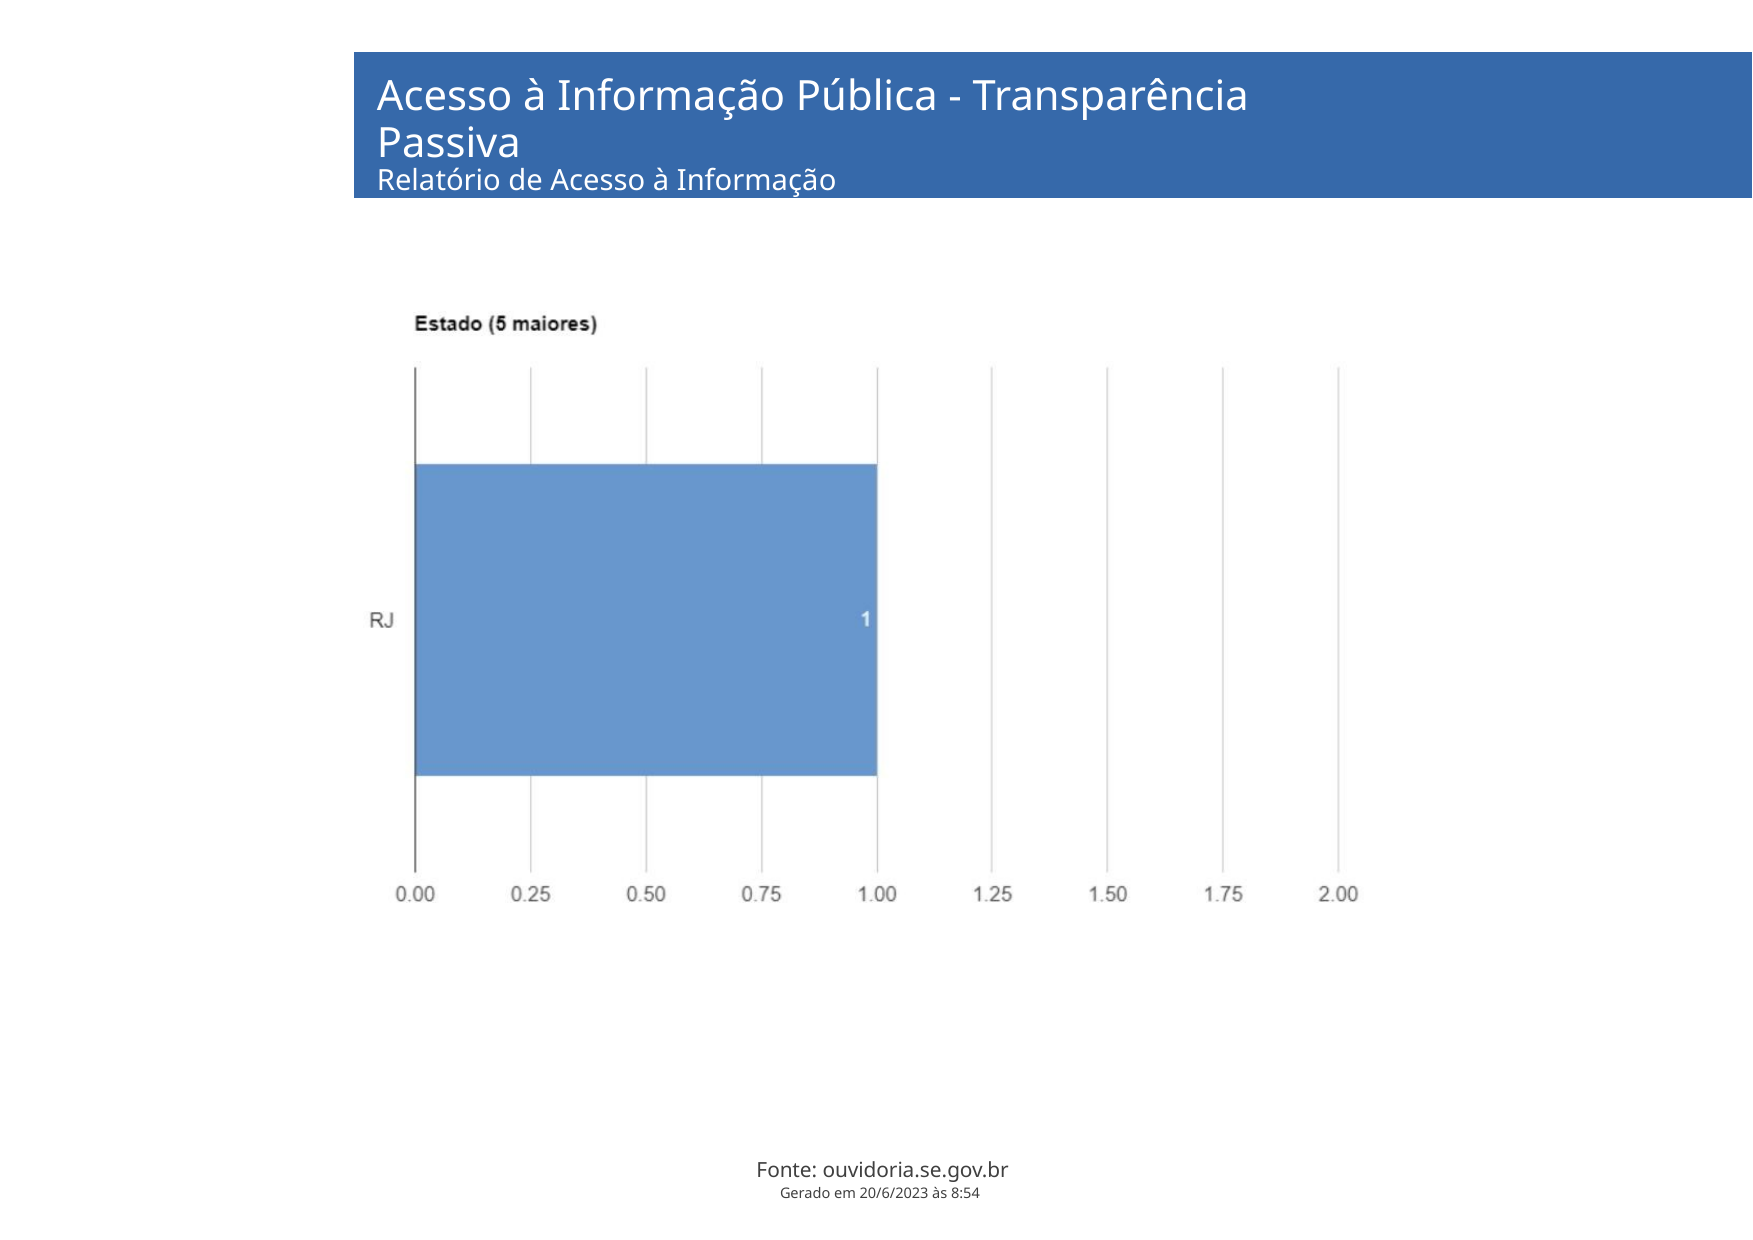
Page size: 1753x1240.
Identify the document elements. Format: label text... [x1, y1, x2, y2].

text_box Gerado em 20/6/2023 às 8:54 [780, 1184, 999, 1202]
text_box [354, 52, 1752, 198]
text_box [155, 211, 1599, 1028]
text_box Acesso à Informação Pública - Transparência Passiva Relatório de Acesso à Informação EMSETURMaio a Maio de 2023 [376, 72, 1403, 228]
text_box Fonte: ouvidoria.se.gov.br [756, 1158, 1023, 1182]
